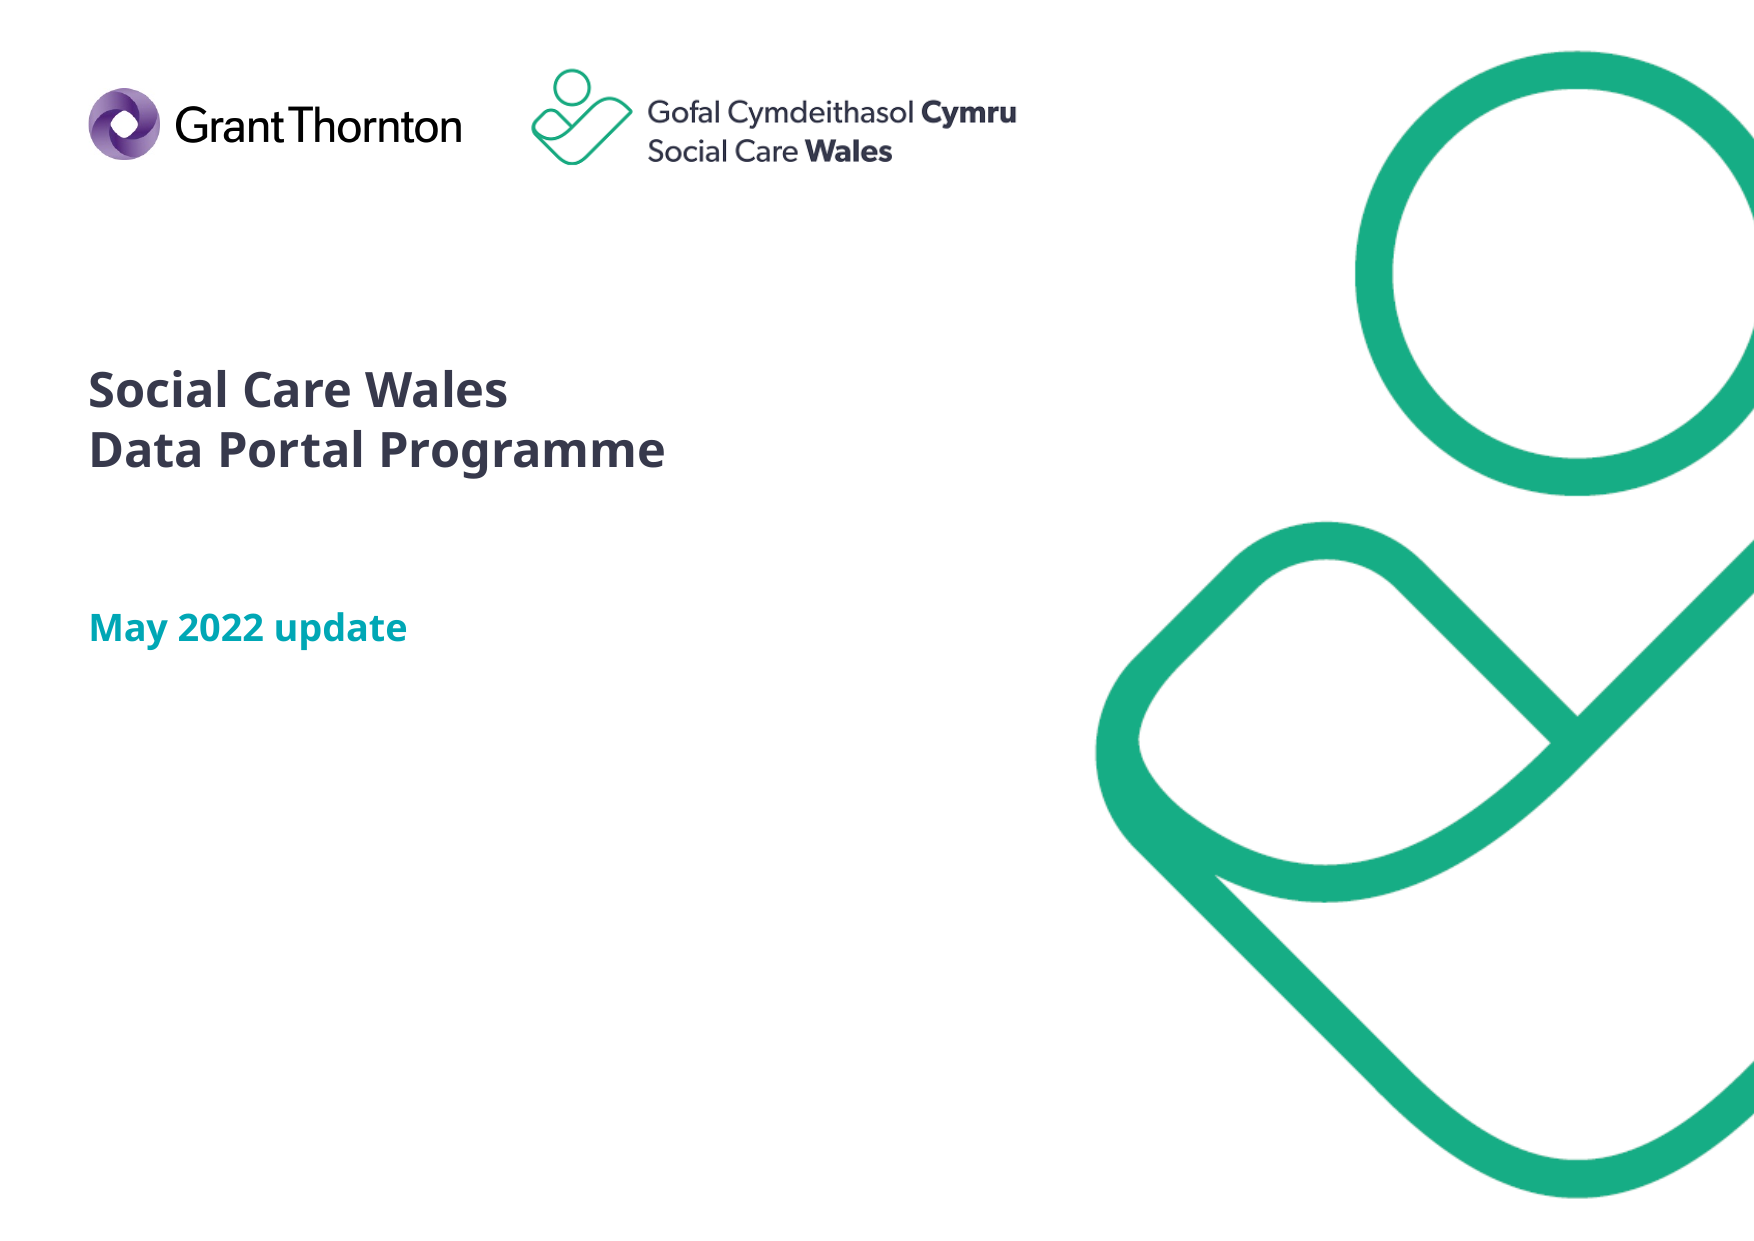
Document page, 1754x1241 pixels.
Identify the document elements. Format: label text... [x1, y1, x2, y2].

list Social Care Wales Data Portal Programme May 2022 update [88, 360, 1128, 656]
picture [522, 5, 1040, 195]
